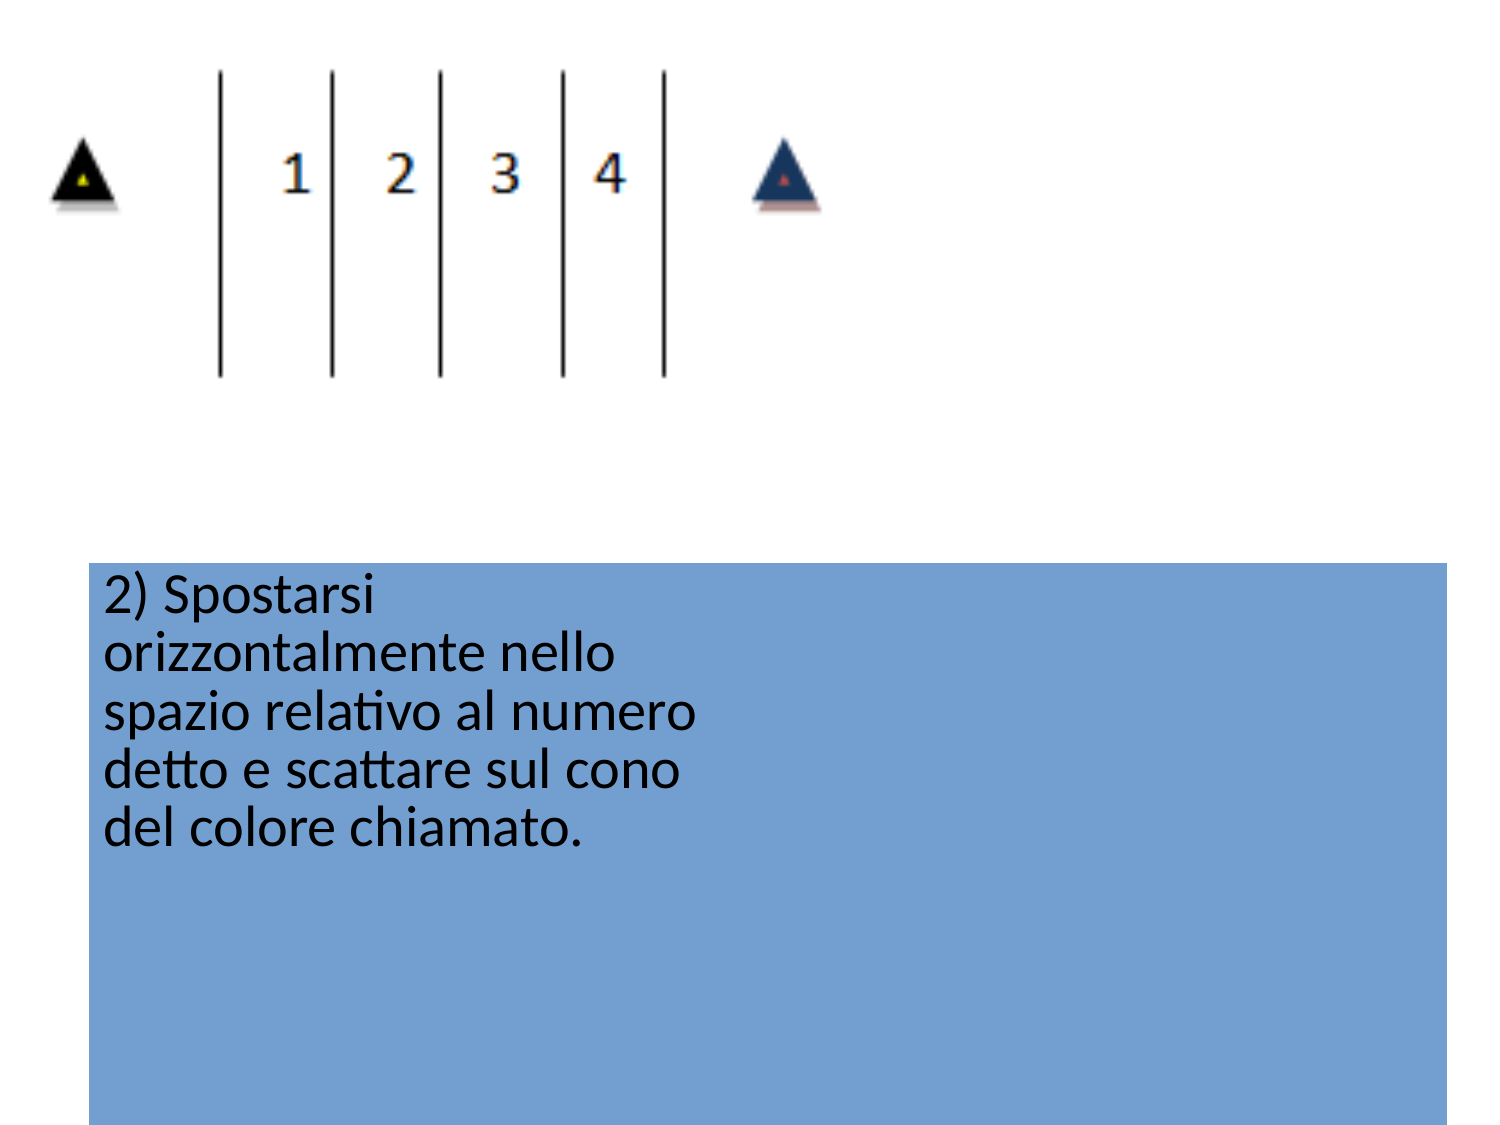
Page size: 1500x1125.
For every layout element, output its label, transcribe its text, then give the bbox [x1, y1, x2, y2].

table_header 2) Spostarsi orizzontalmente nello spazio relativo al numero detto e scattare sul cono del colore chiamato. [89, 563, 764, 896]
picture [0, 0, 916, 480]
table_header [764, 563, 1447, 896]
table_cell [821, 896, 1447, 1125]
table_cell [89, 896, 821, 1125]
